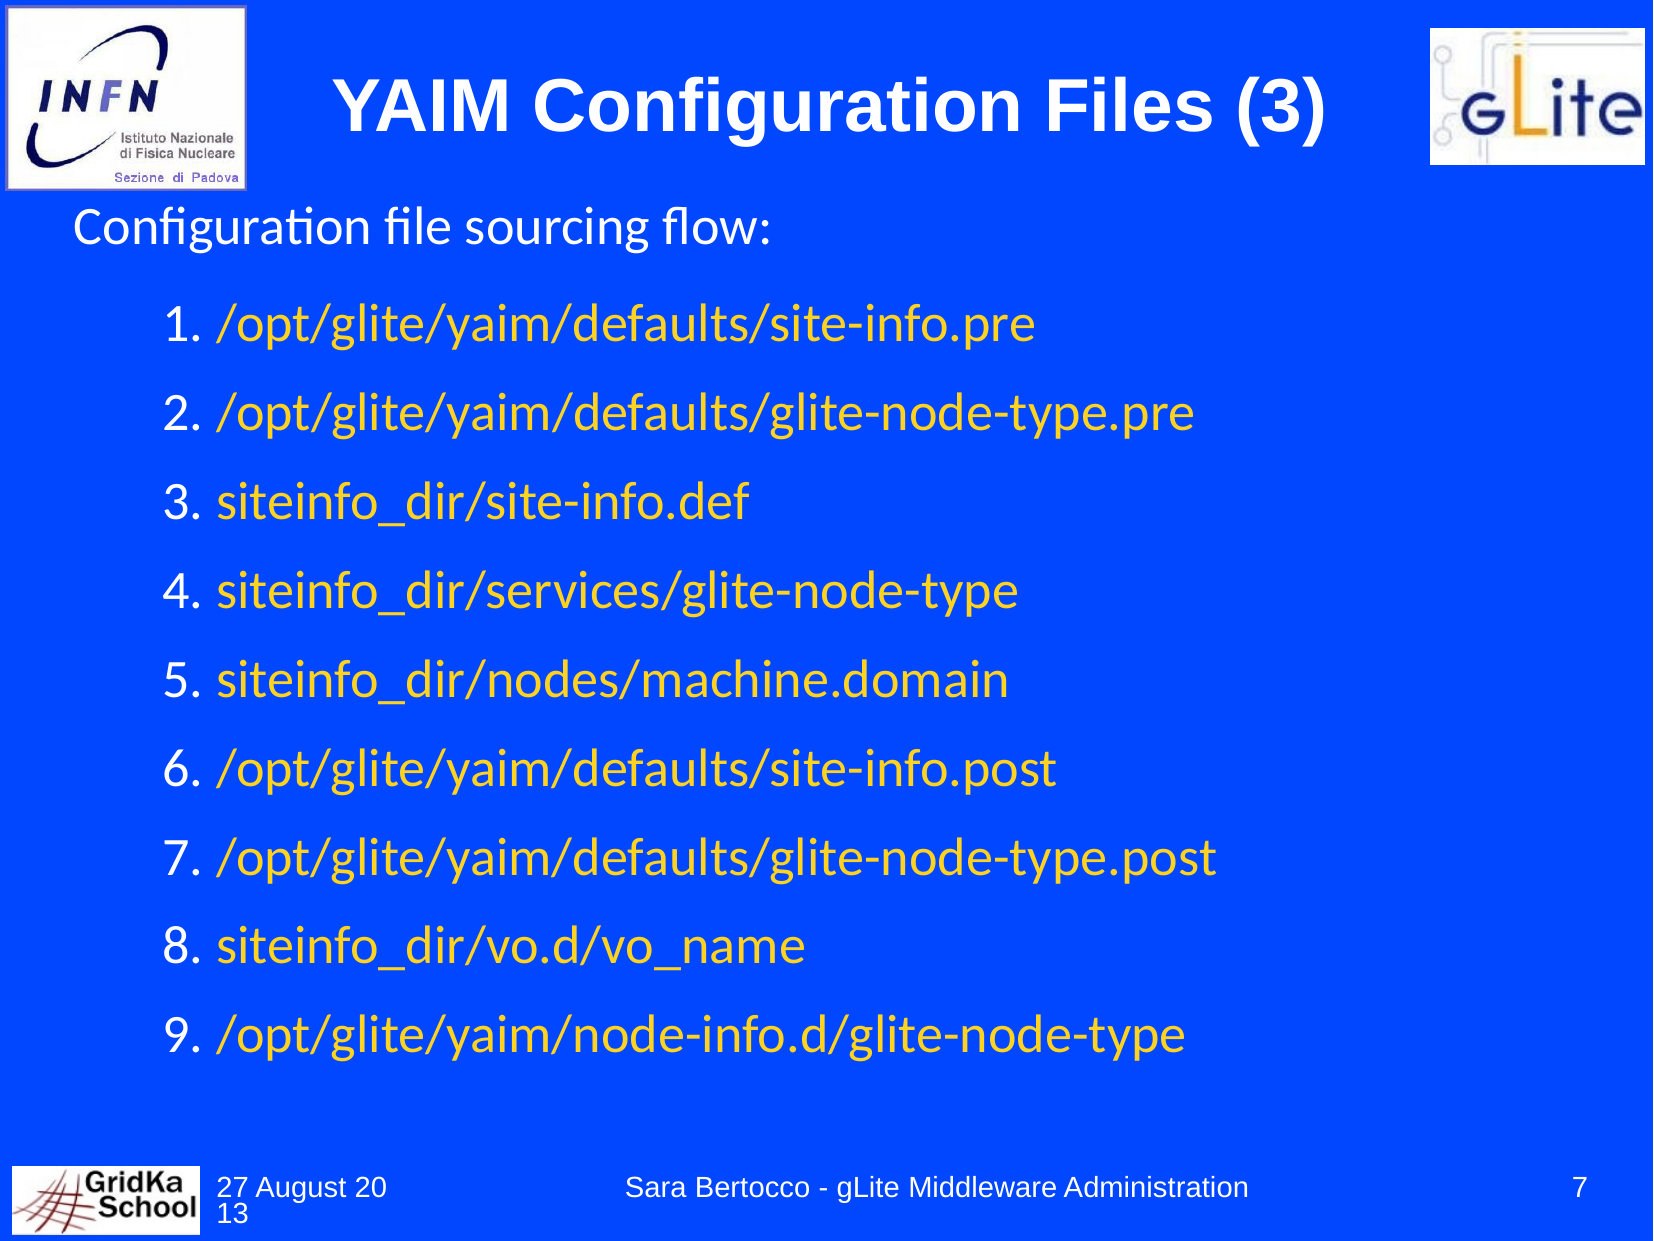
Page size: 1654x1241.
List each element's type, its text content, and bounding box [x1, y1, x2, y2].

title YAIM Configuration Files (3) [0, 25, 5, 186]
picture [1430, 28, 1645, 165]
text_box Configuration file sourcing flow: 1. /opt/glite/yaim/defaults/site-info.pre 2. /opt/glite/yaim/defaults/glite-node-type.pre 3. siteinfo_dir/site-info.def 4. siteinfo_dir/services/glite-node-type 5. siteinfo_dir/nodes/machine.domain 6. /opt/glite/yaim/defaults/site-info.post 7. /opt/glite/yaim/defaults/glite-node-type.post 8. siteinfo_dir/vo.d/vo_name 9. /opt/glite/yaim/node-info.d/glite-node-type [59, 196, 1622, 1162]
title YAIM Configuration Files (3) [247, 25, 1645, 186]
picture [5, 5, 247, 191]
picture [12, 1166, 200, 1235]
